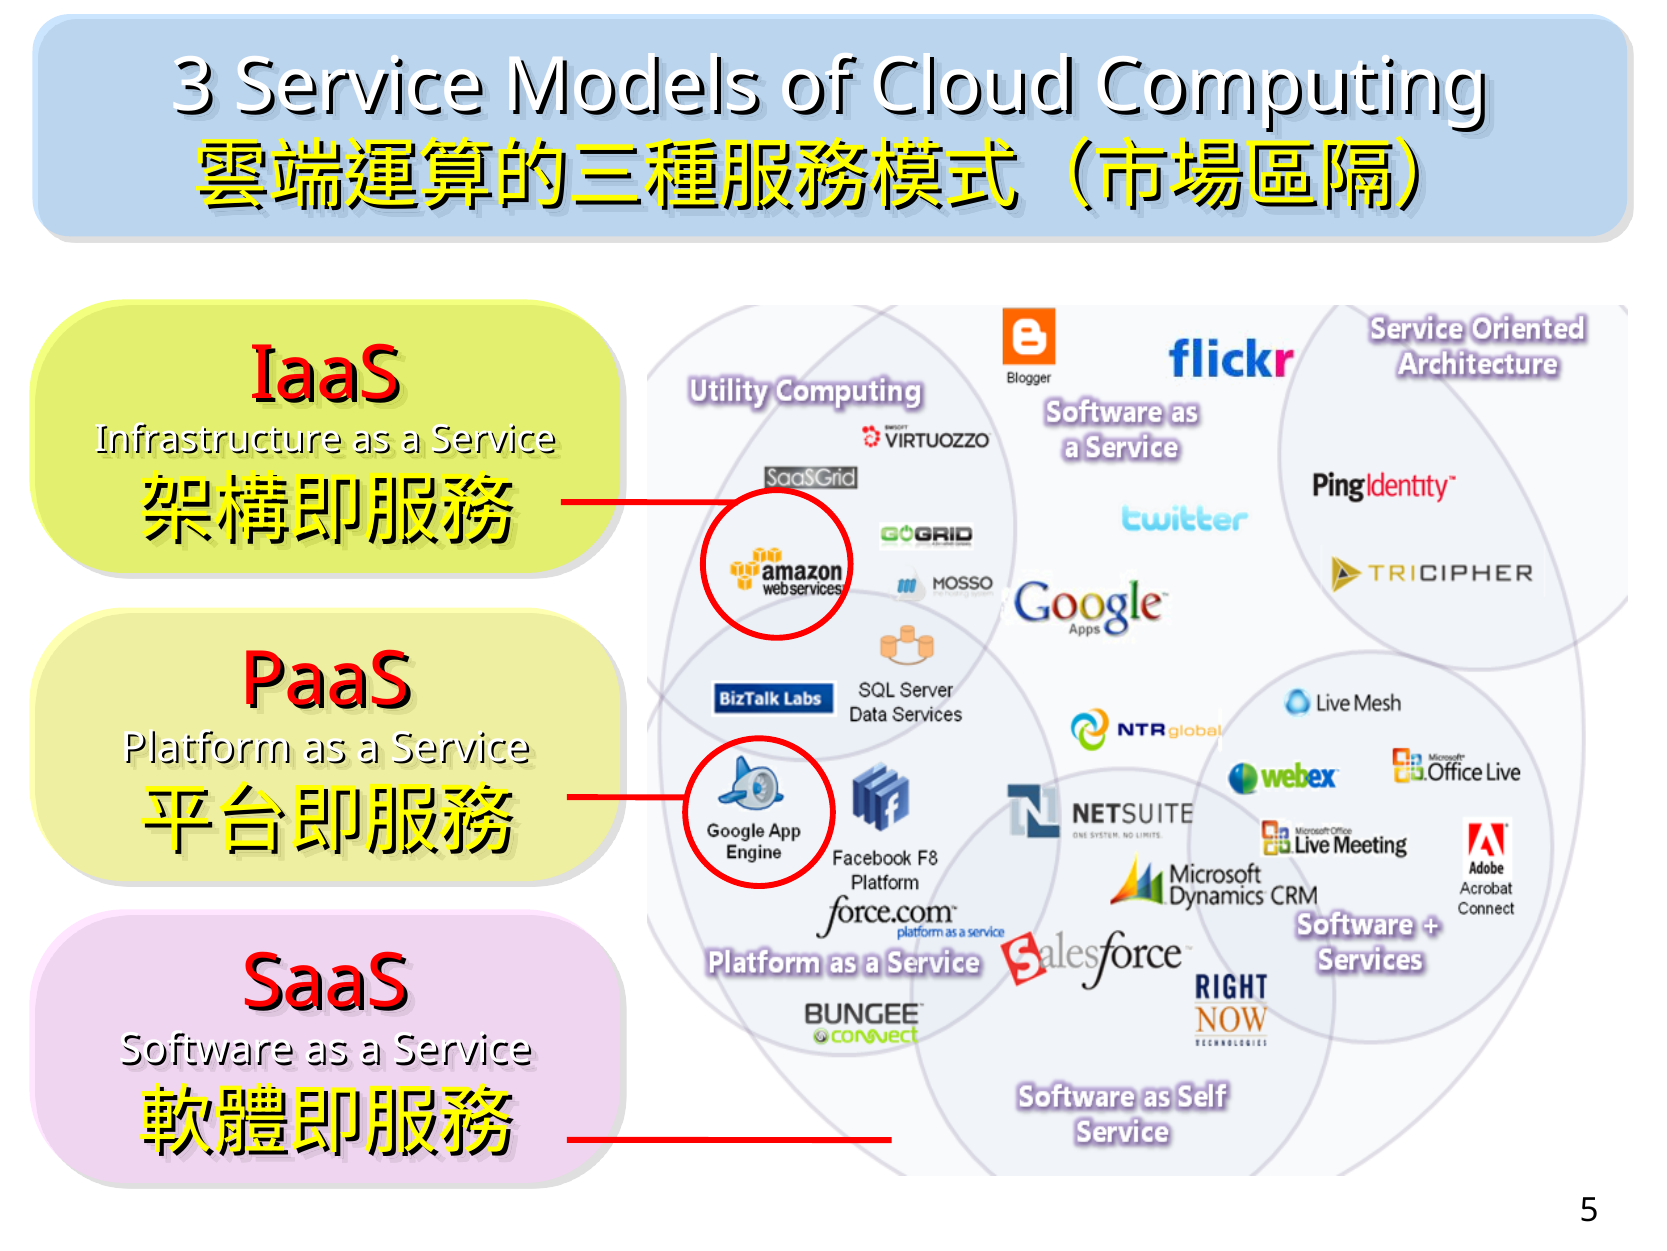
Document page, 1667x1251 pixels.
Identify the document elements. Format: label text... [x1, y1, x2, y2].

text_box IaaS Infrastructure as a Service 架構即服務 [29, 299, 621, 573]
picture [706, 494, 847, 634]
text_box PaaS Platform as a Service 平台即服務 [29, 607, 621, 882]
picture [689, 742, 829, 883]
text_box 3 Service Models of Cloud Computing 雲端運算的三種服務模式（市場區隔） [32, 14, 1628, 237]
text_box SaaS Software as a Service 軟體即服務 [29, 909, 621, 1183]
picture [647, 305, 1628, 1176]
